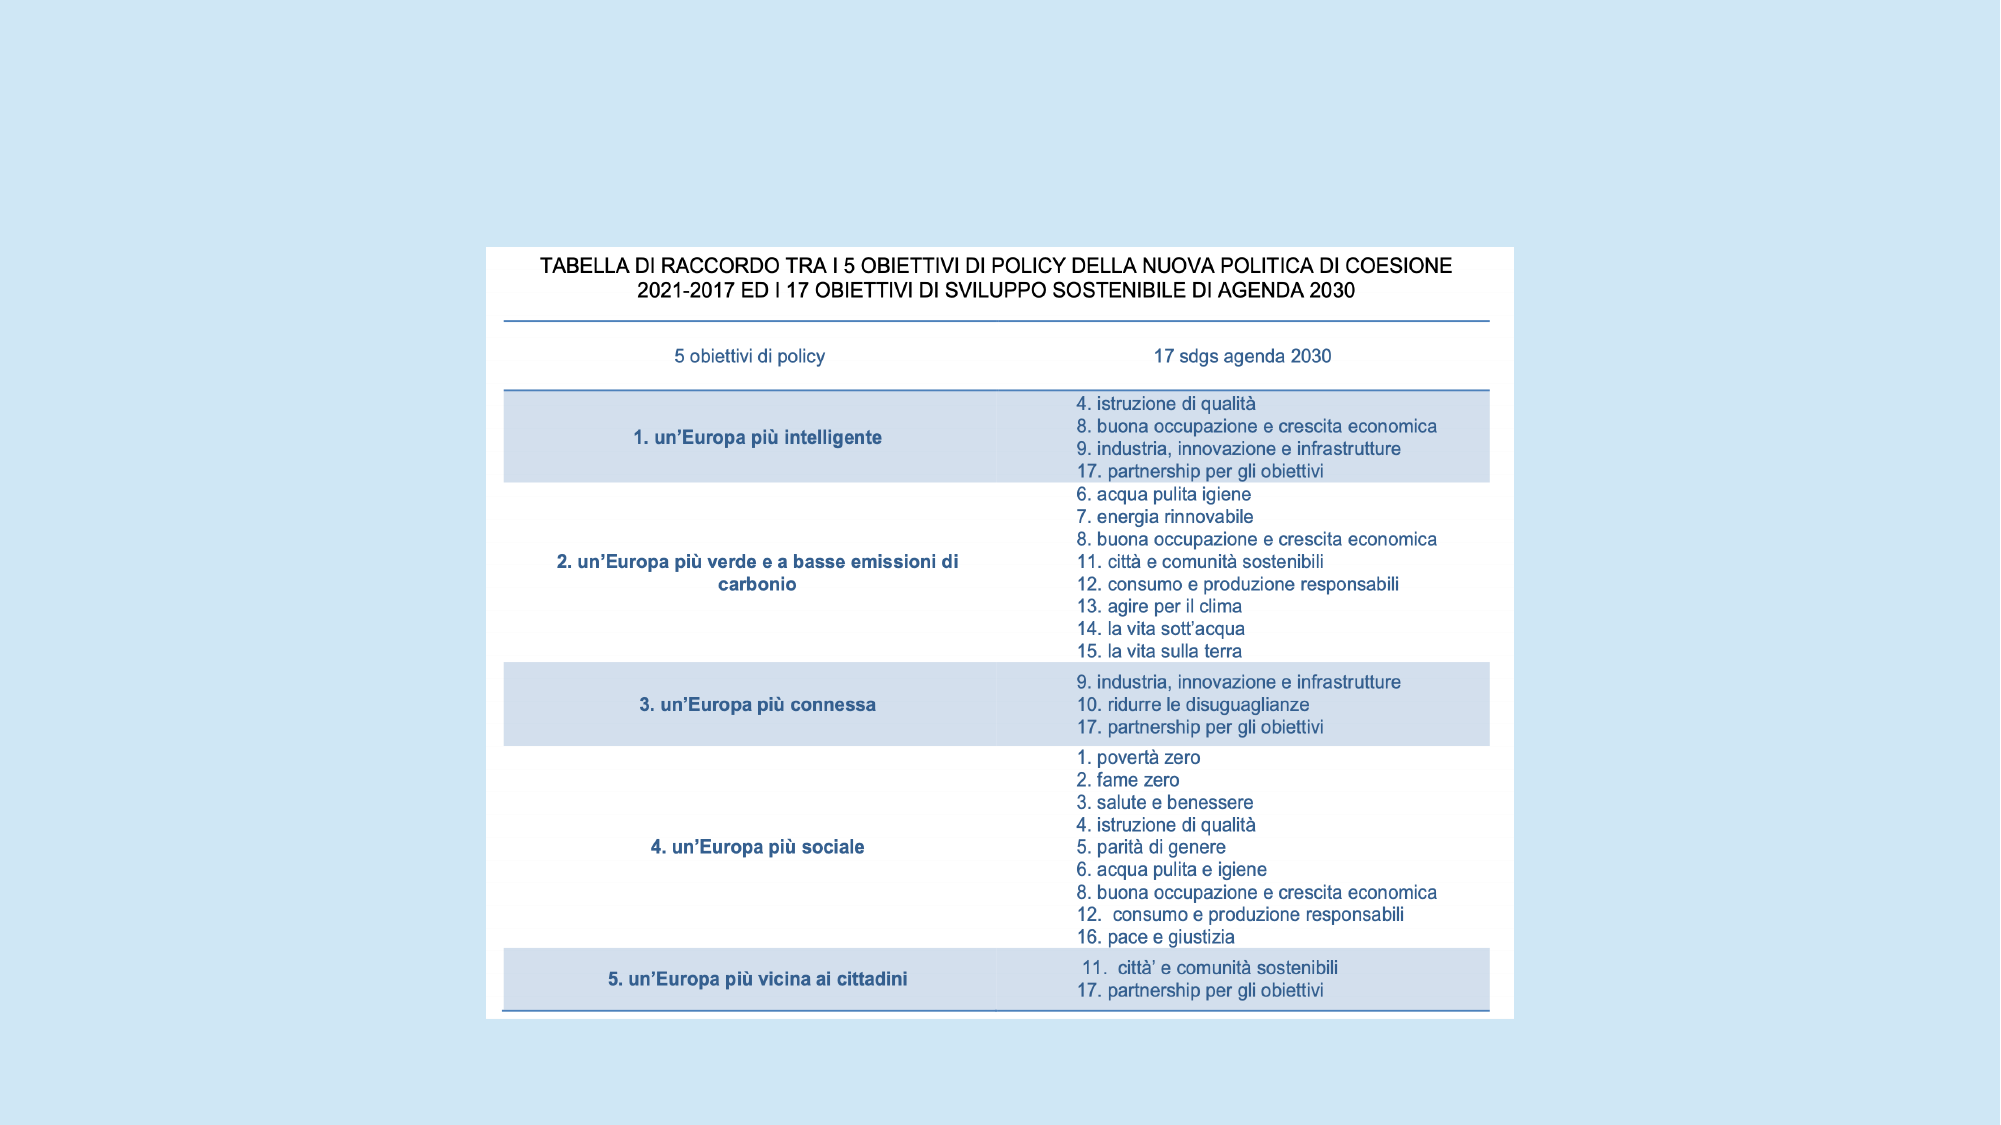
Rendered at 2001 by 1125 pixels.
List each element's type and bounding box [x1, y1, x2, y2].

picture [486, 247, 1514, 1019]
